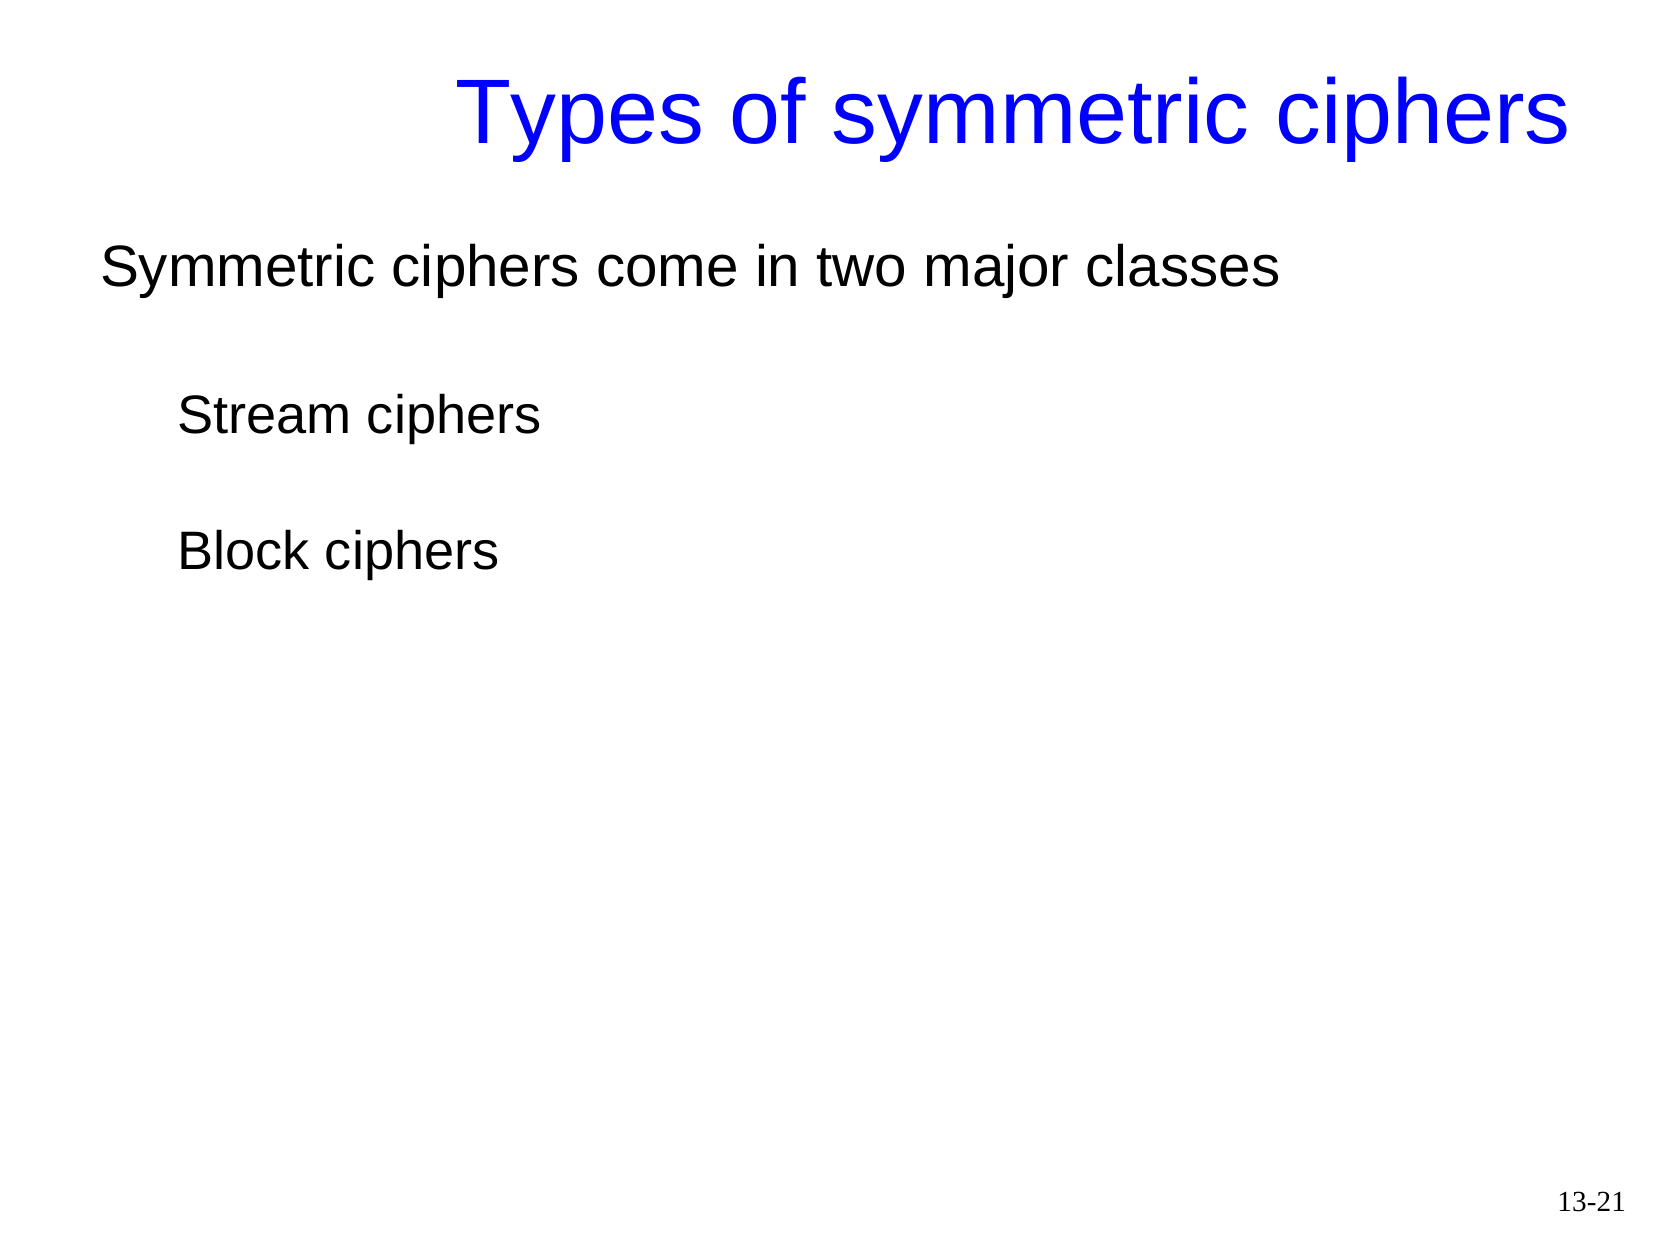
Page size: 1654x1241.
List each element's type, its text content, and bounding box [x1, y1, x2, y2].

title Types of symmetric ciphers [84, 18, 1573, 211]
list Symmetric ciphers come in two major classes Stream ciphers Block ciphers [82, 237, 1571, 1156]
